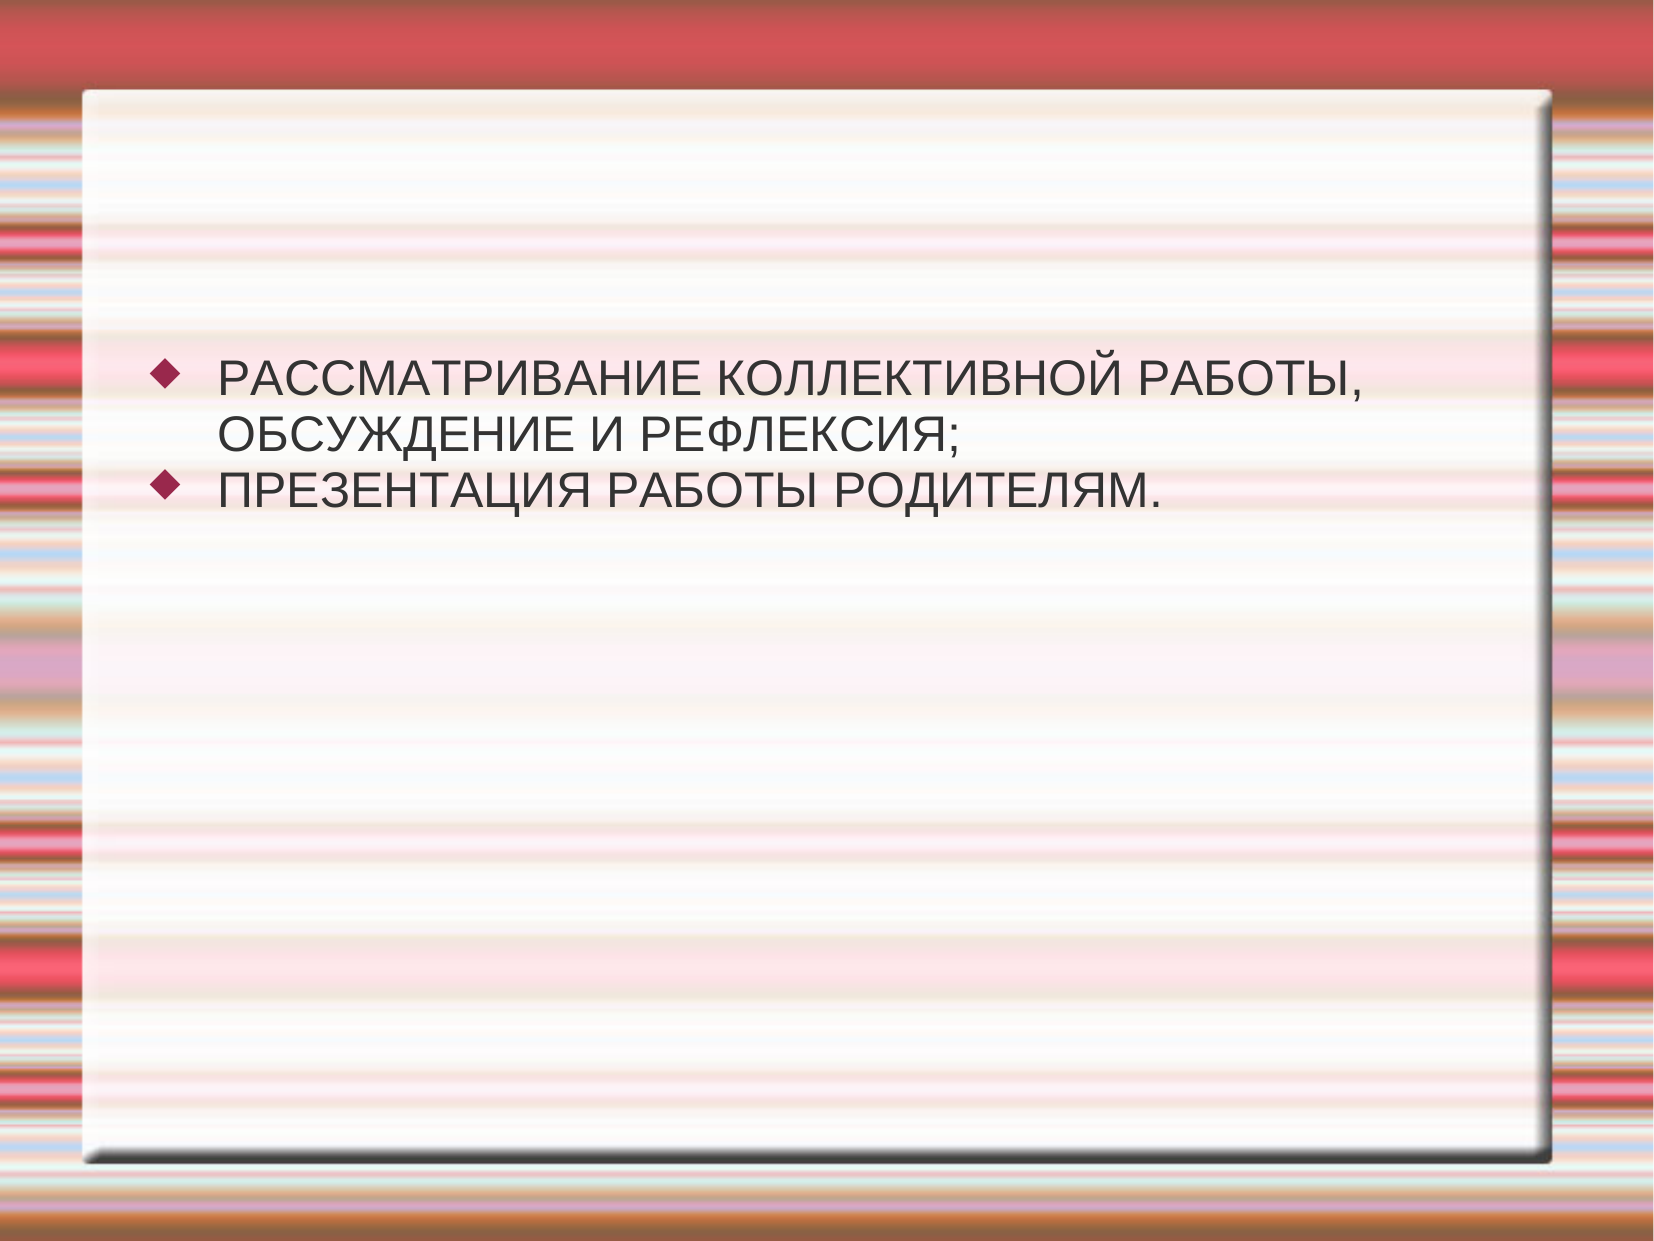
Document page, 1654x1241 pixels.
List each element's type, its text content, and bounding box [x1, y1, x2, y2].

list РАССМАТРИВАНИЕ КОЛЛЕКТИВНОЙ РАБОТЫ, ОБСУЖДЕНИЕ И РЕФЛЕКСИЯ; ПРЕЗЕНТАЦИЯ РАБОТЫ РОДИТЕЛЯМ. [134, 350, 1516, 1132]
picture [0, 0, 1654, 1241]
